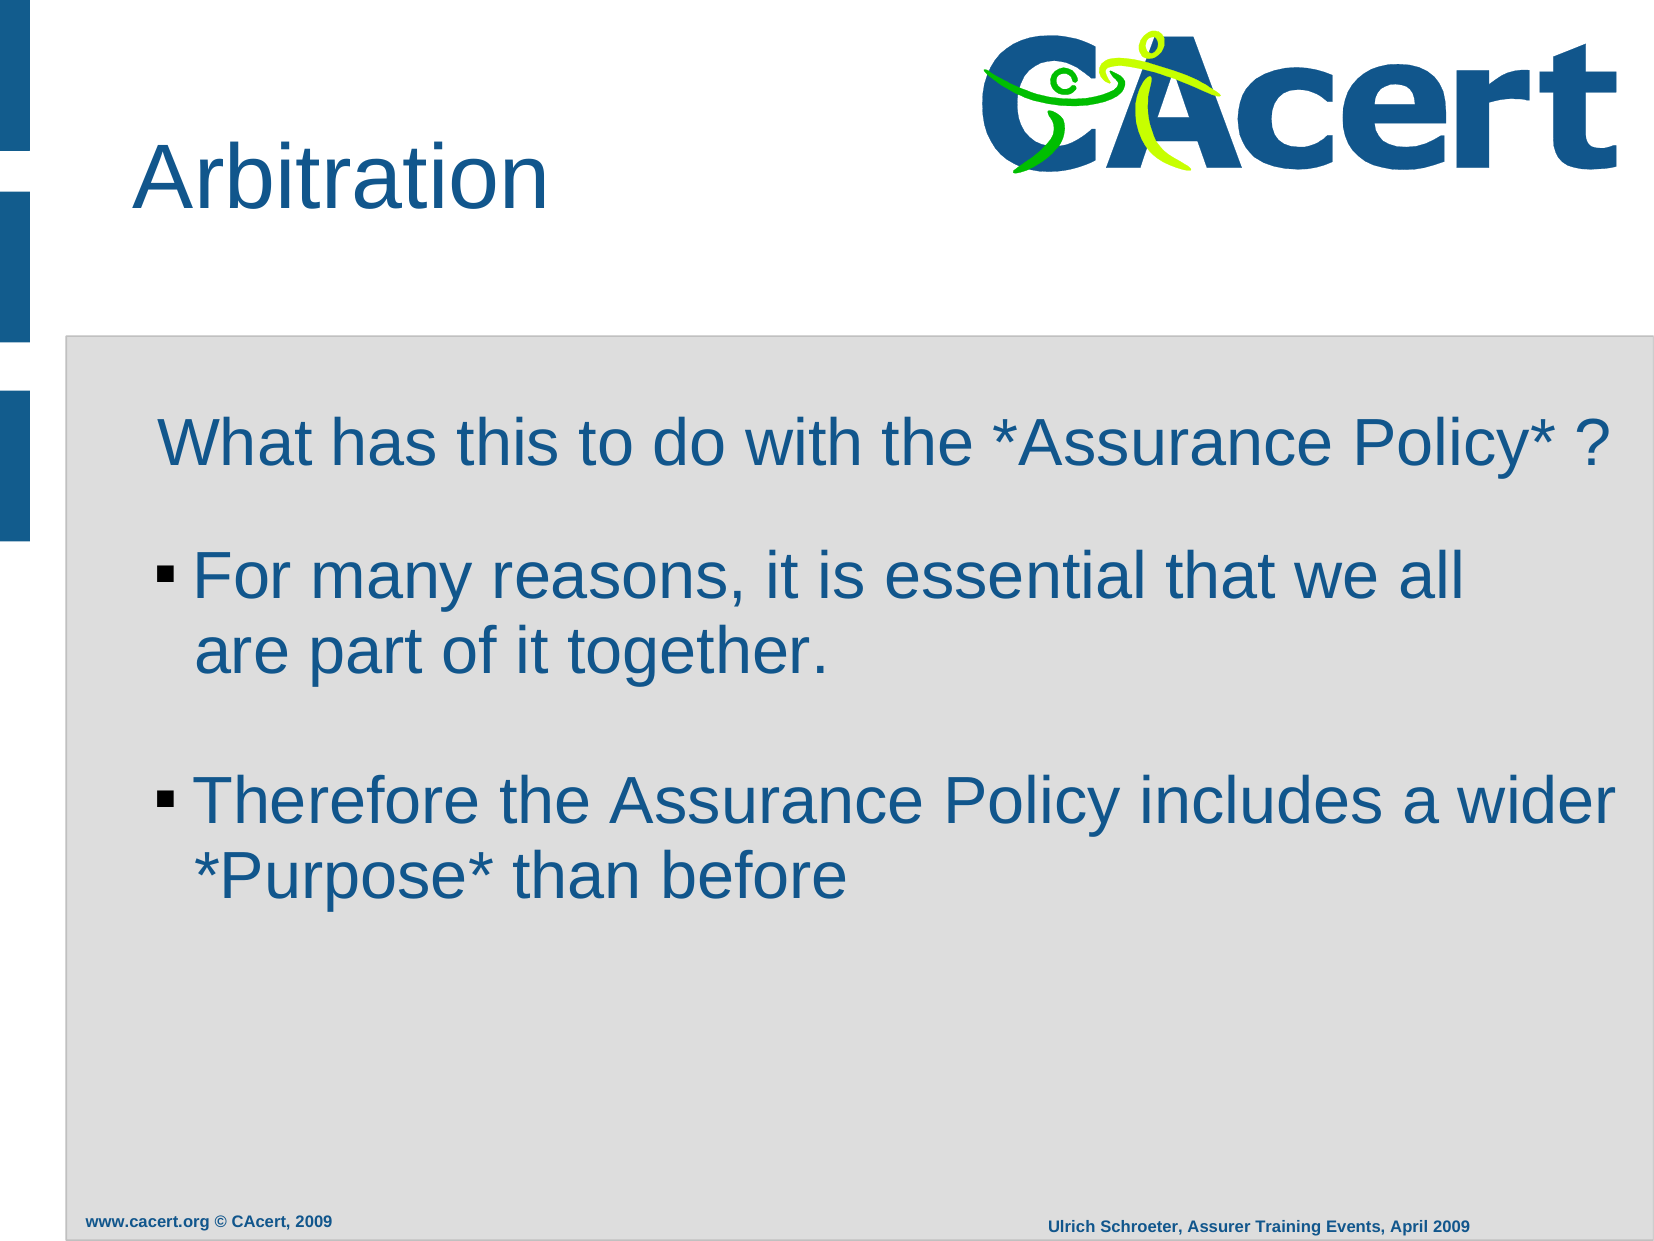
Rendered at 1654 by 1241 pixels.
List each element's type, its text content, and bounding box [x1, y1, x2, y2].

text_box What has this to do with the *Assurance Policy* ? For many reasons, it is essential that we all are part of it together. Therefore the Assurance Policy includes a wider *Purpose* than before [142, 397, 1652, 920]
text_box Arbitration [118, 118, 567, 236]
